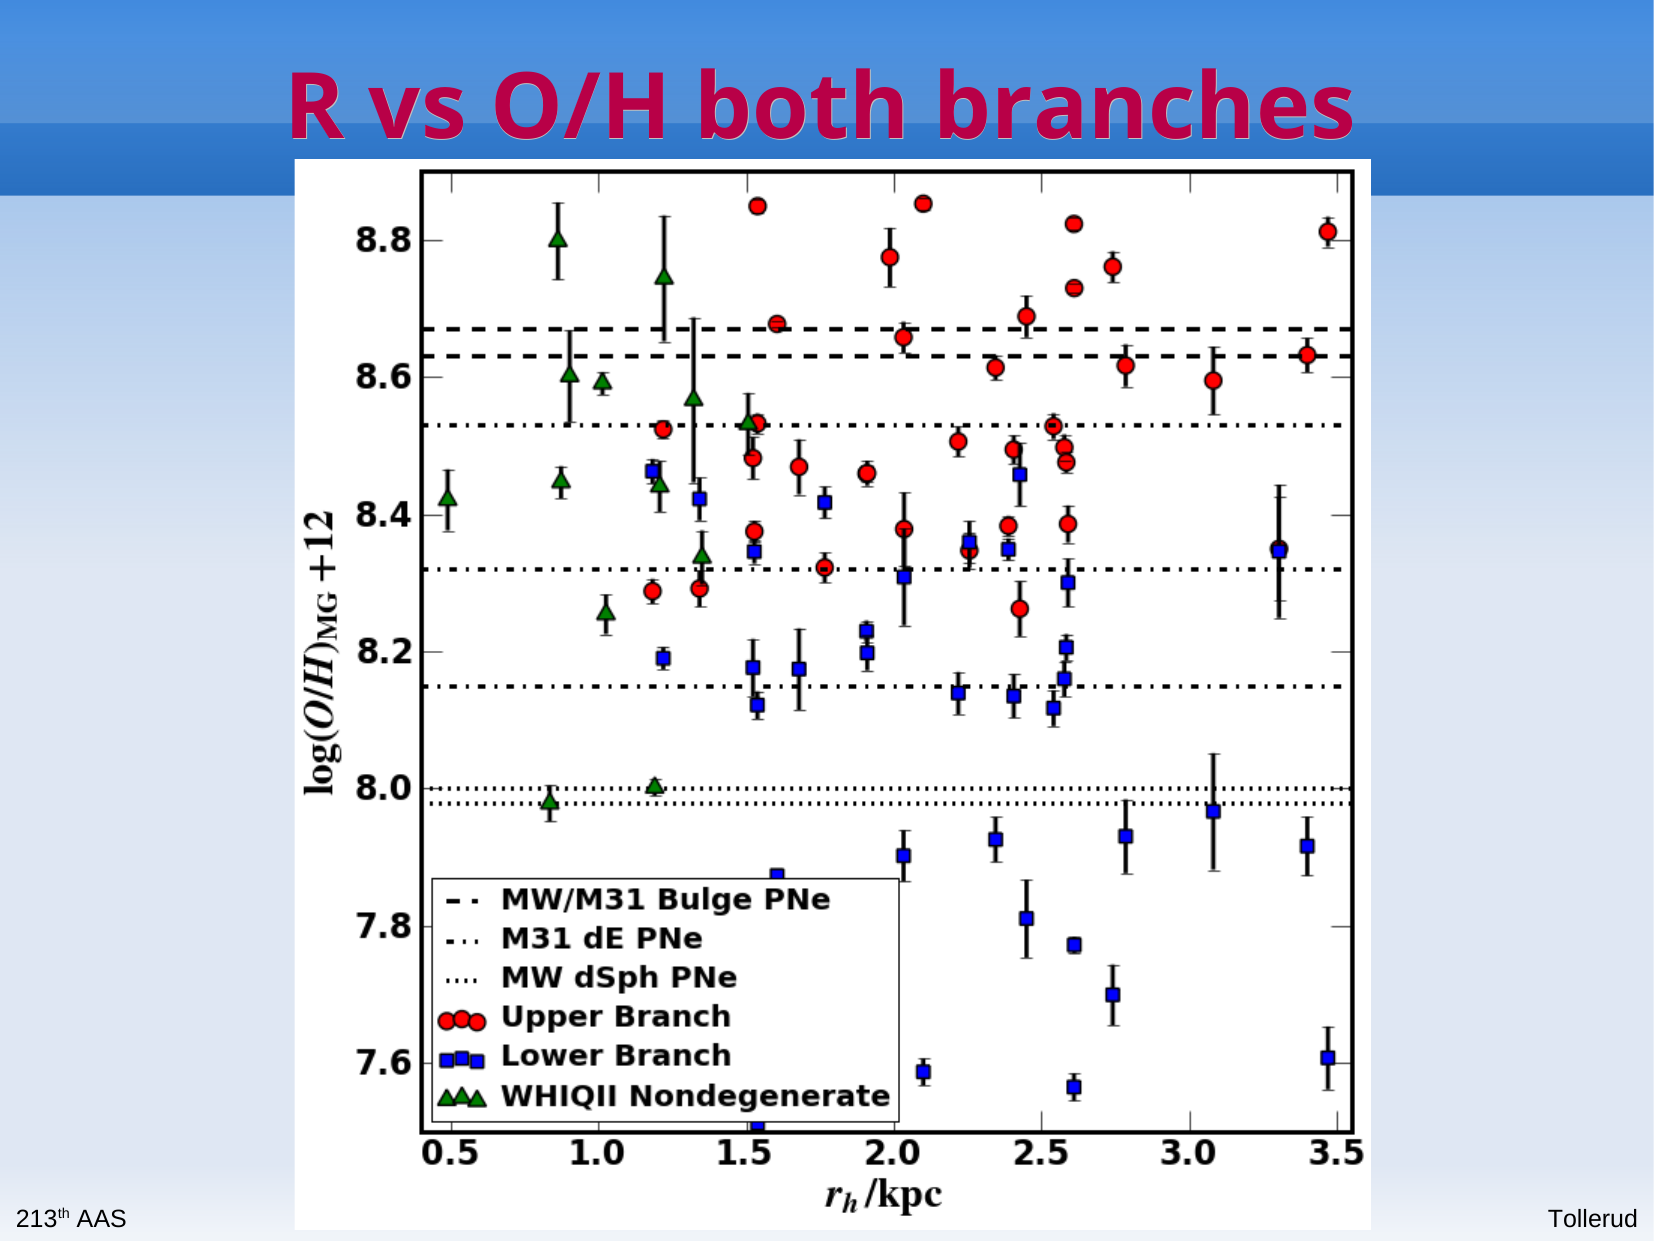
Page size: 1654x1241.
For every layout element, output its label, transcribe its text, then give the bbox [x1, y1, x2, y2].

title R vs O/H both branches [76, 0, 1565, 208]
picture [0, 0, 1654, 1241]
